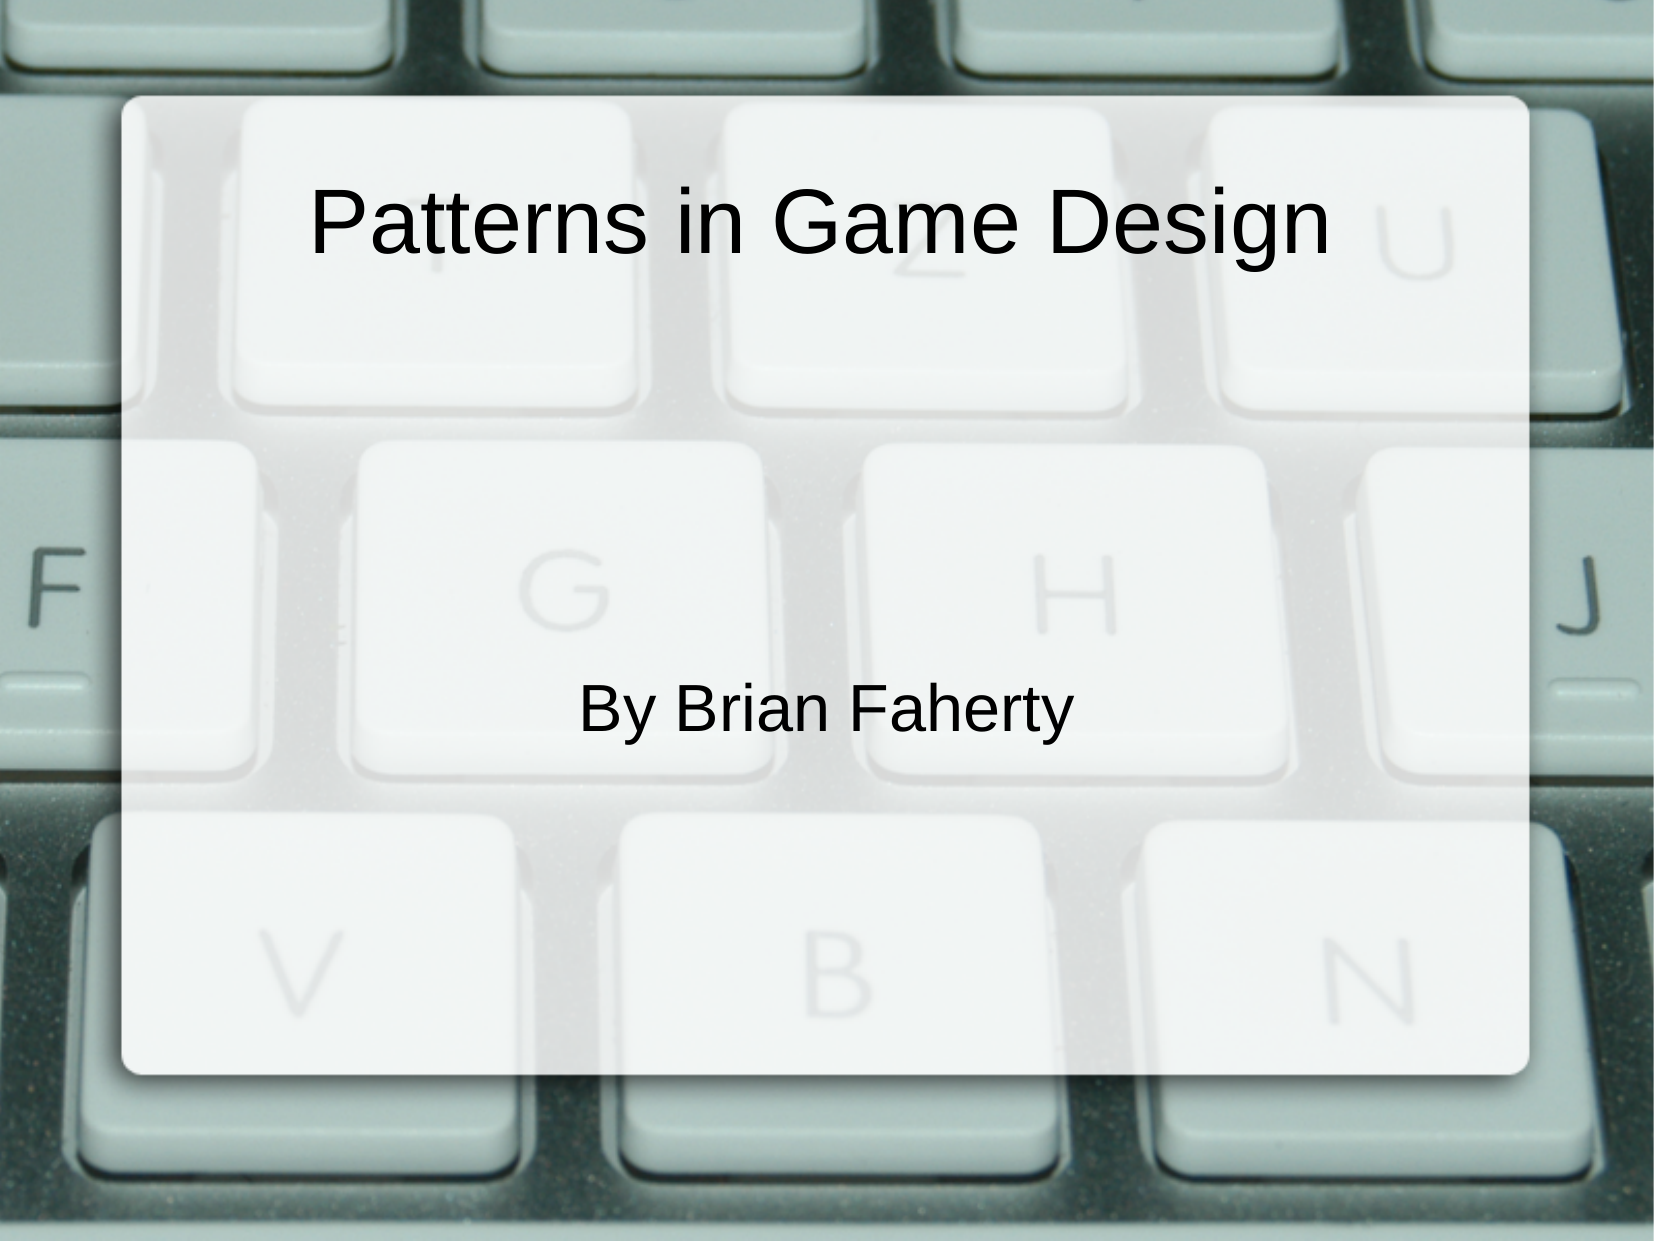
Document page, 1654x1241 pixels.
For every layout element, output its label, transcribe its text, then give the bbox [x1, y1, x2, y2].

picture [0, 0, 1654, 1241]
subtitle By Brian Faherty [147, 361, 1506, 1056]
title Patterns in Game Design [135, 117, 1506, 325]
